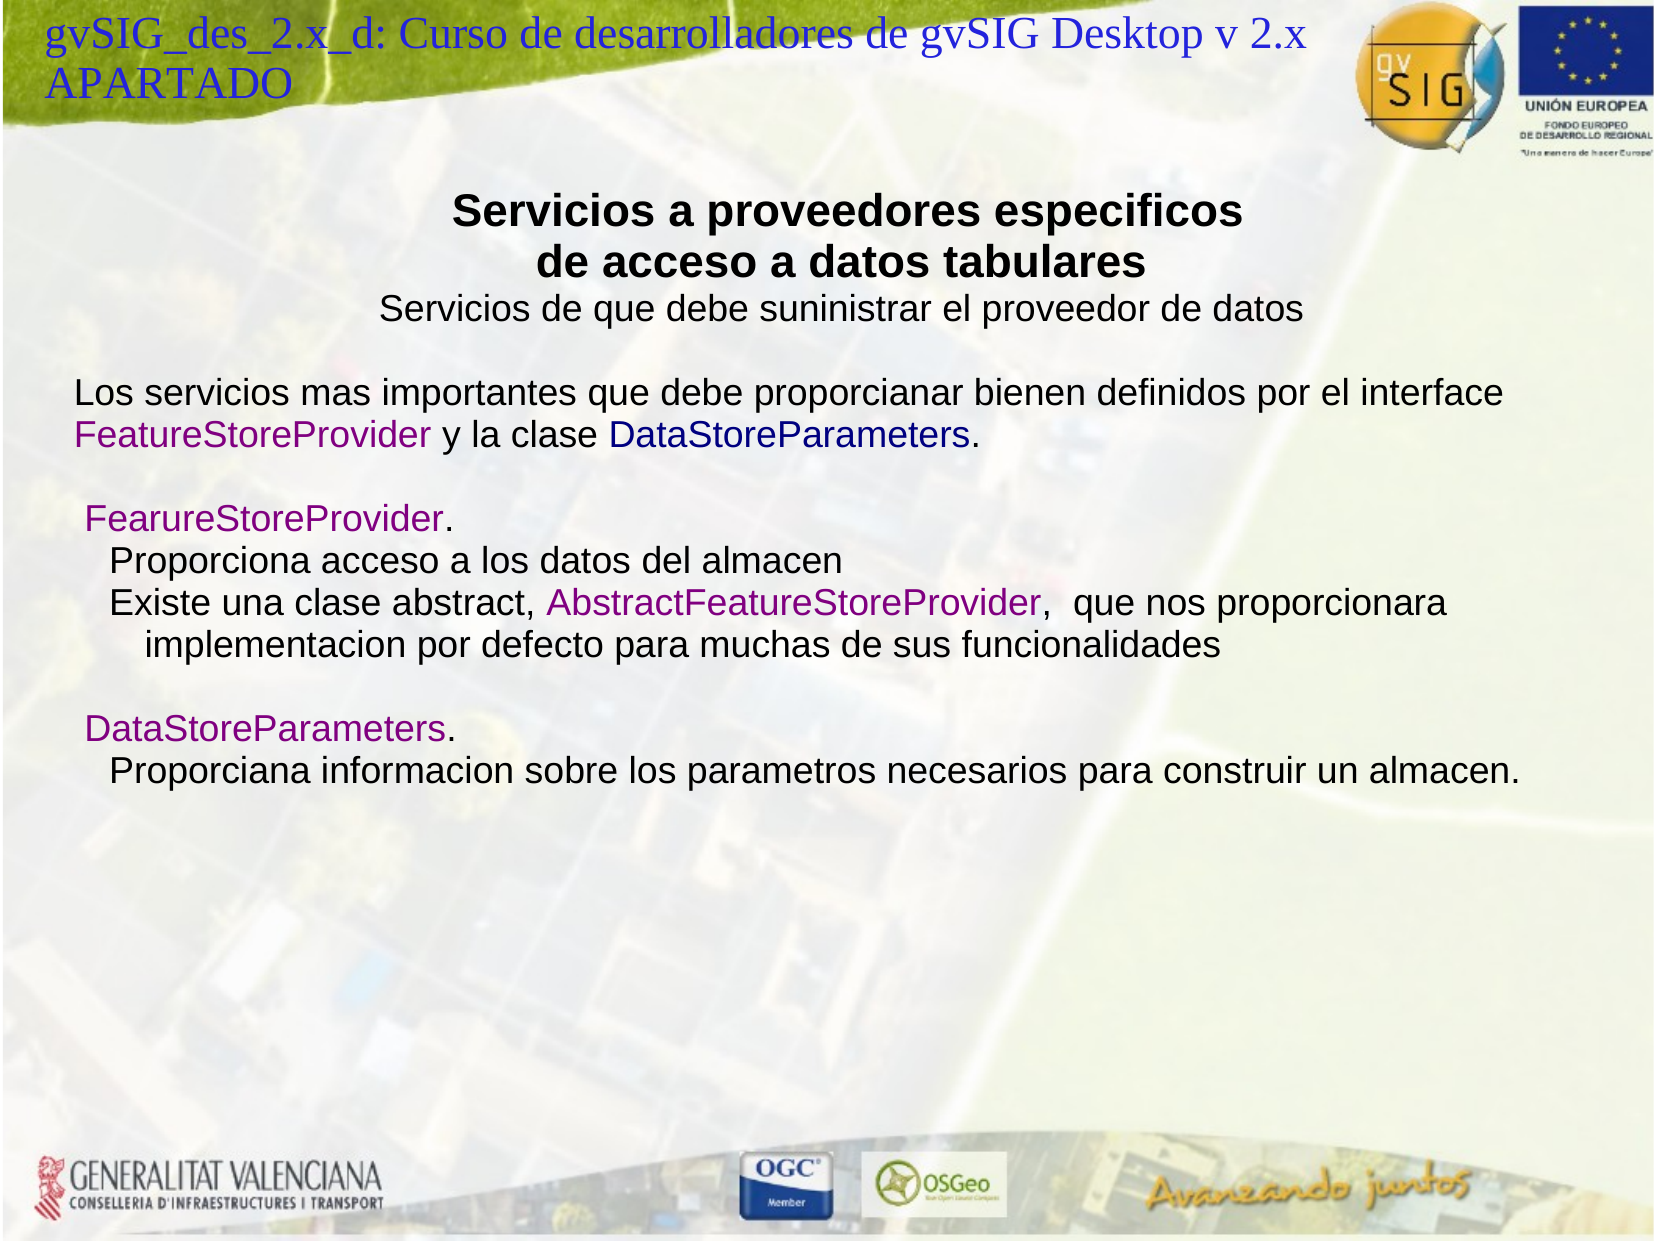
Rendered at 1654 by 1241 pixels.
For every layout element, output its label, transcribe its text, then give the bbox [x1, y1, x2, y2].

picture [2, 0, 1654, 1241]
text_box Servicios a proveedores especificos de acceso a datos tabulares Servicios de que debe suninistrar el proveedor de datos Los servicios mas importantes que debe proporcianar bienen definidos por el interface FeatureStoreProvider y la clase DataStoreParameters. FearureStoreProvider. Proporciona acceso a los datos del almacen Existe una clase abstract, AbstractFeatureStoreProvider, que nos proporcionara implementacion por defecto para muchas de sus funcionalidades DataStoreParameters. Proporciana informacion sobre los parametros necesarios para construir un almacen. [59, 177, 1625, 1056]
